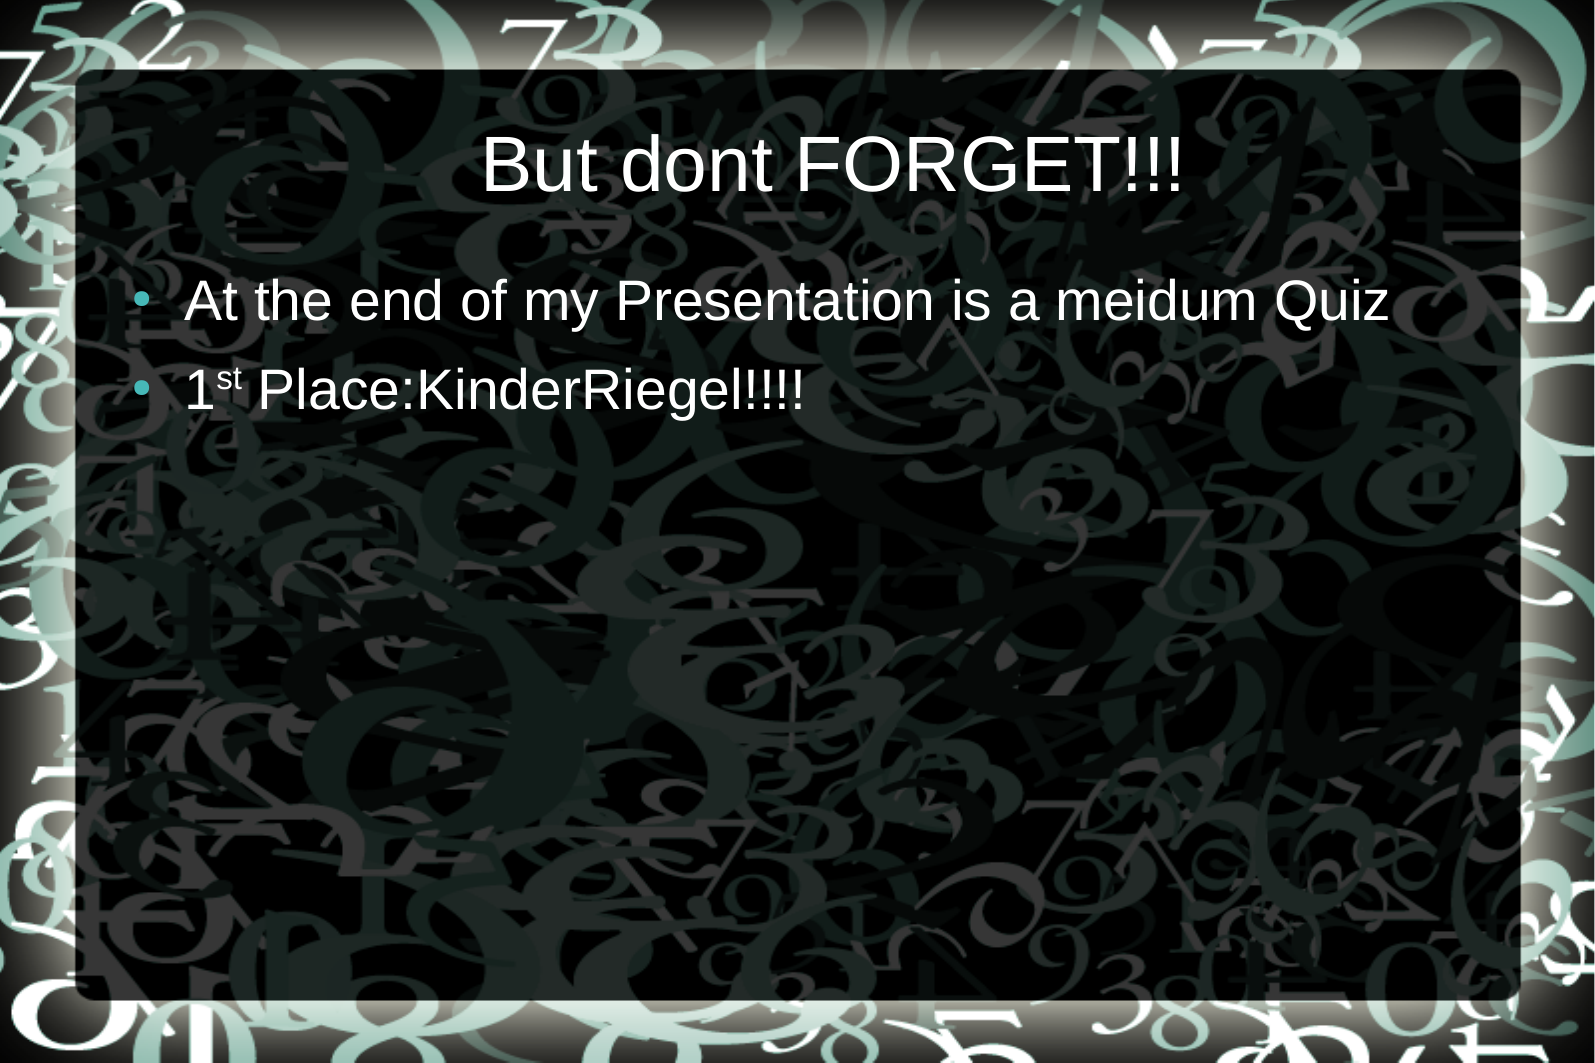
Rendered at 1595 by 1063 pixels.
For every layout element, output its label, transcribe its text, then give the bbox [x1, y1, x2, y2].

title But dont FORGET!!! [79, 75, 1515, 254]
picture [0, 0, 1595, 1063]
list At the end of my Presentation is a meidum Quiz 1st Place:KinderRiegel!!!! [113, 268, 1487, 881]
